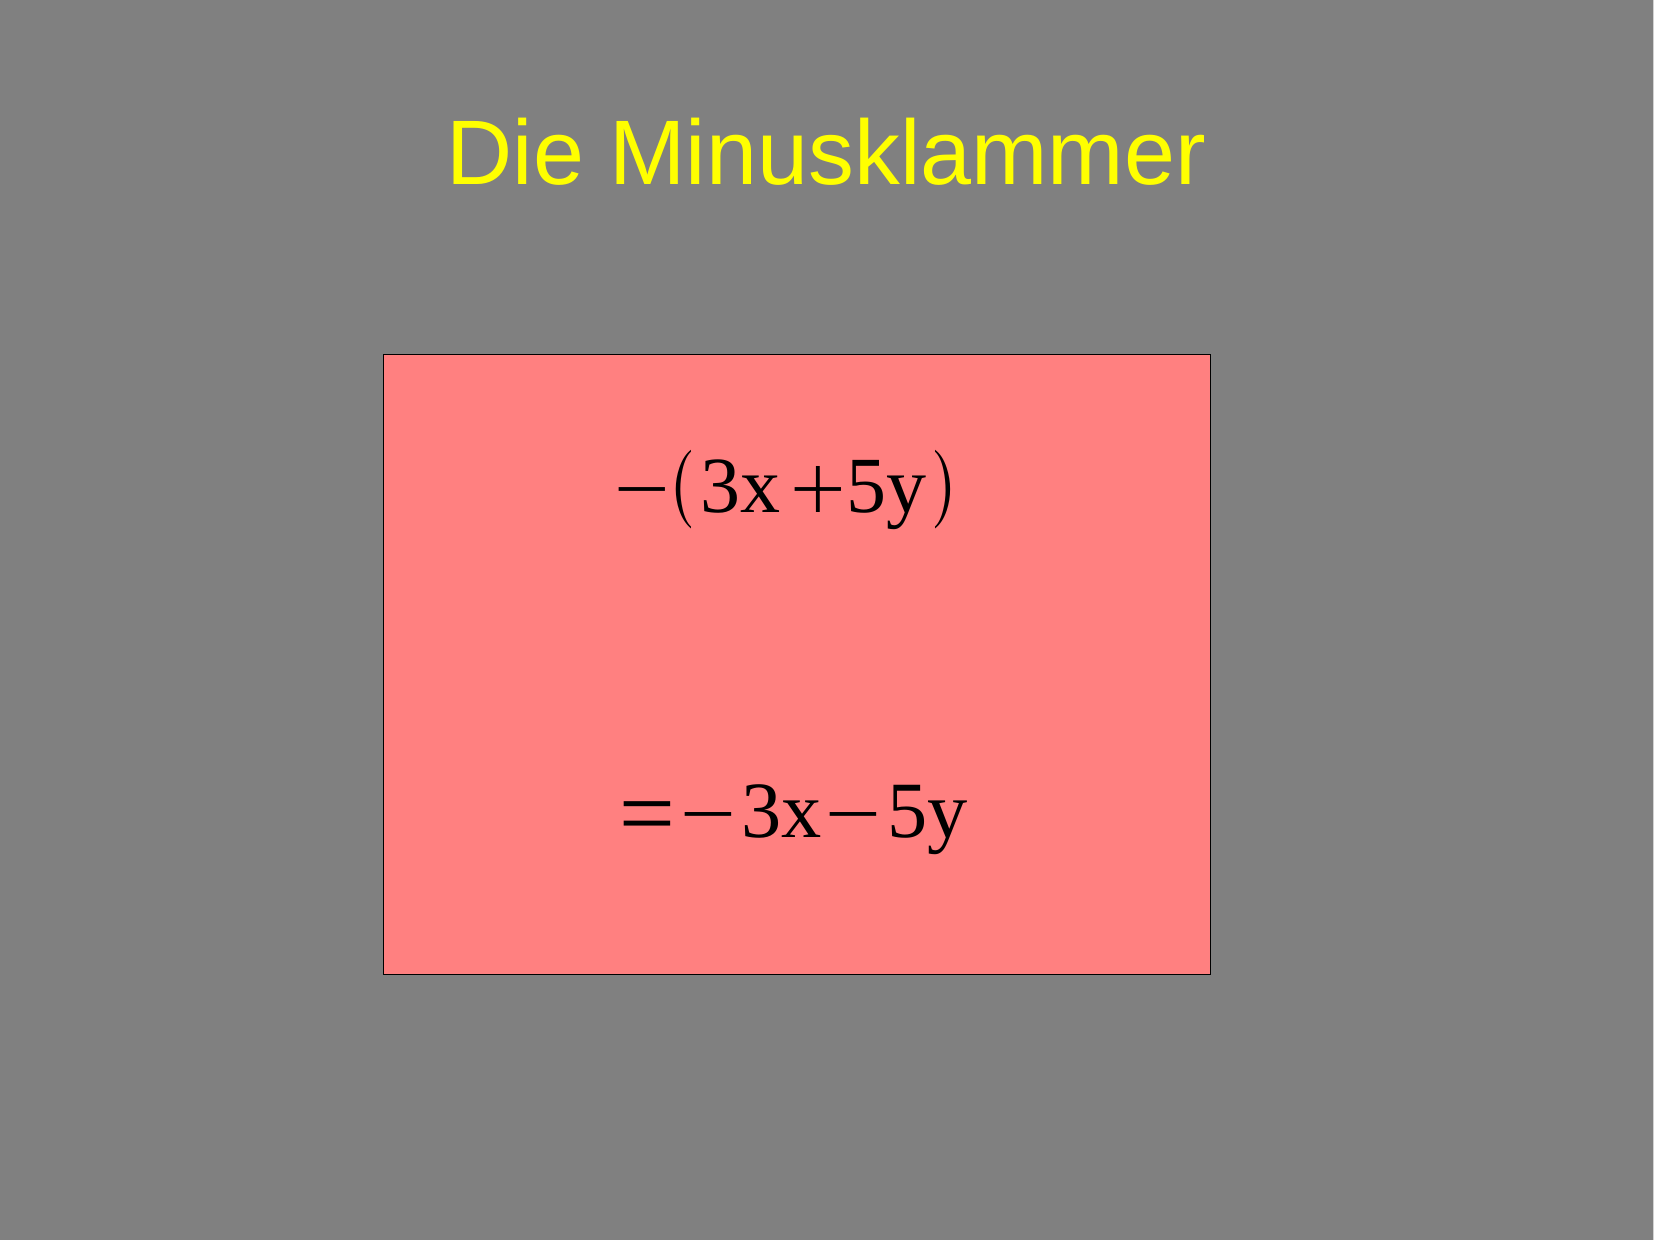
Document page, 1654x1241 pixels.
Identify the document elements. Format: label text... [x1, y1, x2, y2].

chart [590, 442, 977, 534]
title Die Minusklammer [82, 49, 1571, 257]
chart [590, 767, 986, 859]
text_box [383, 354, 1211, 975]
